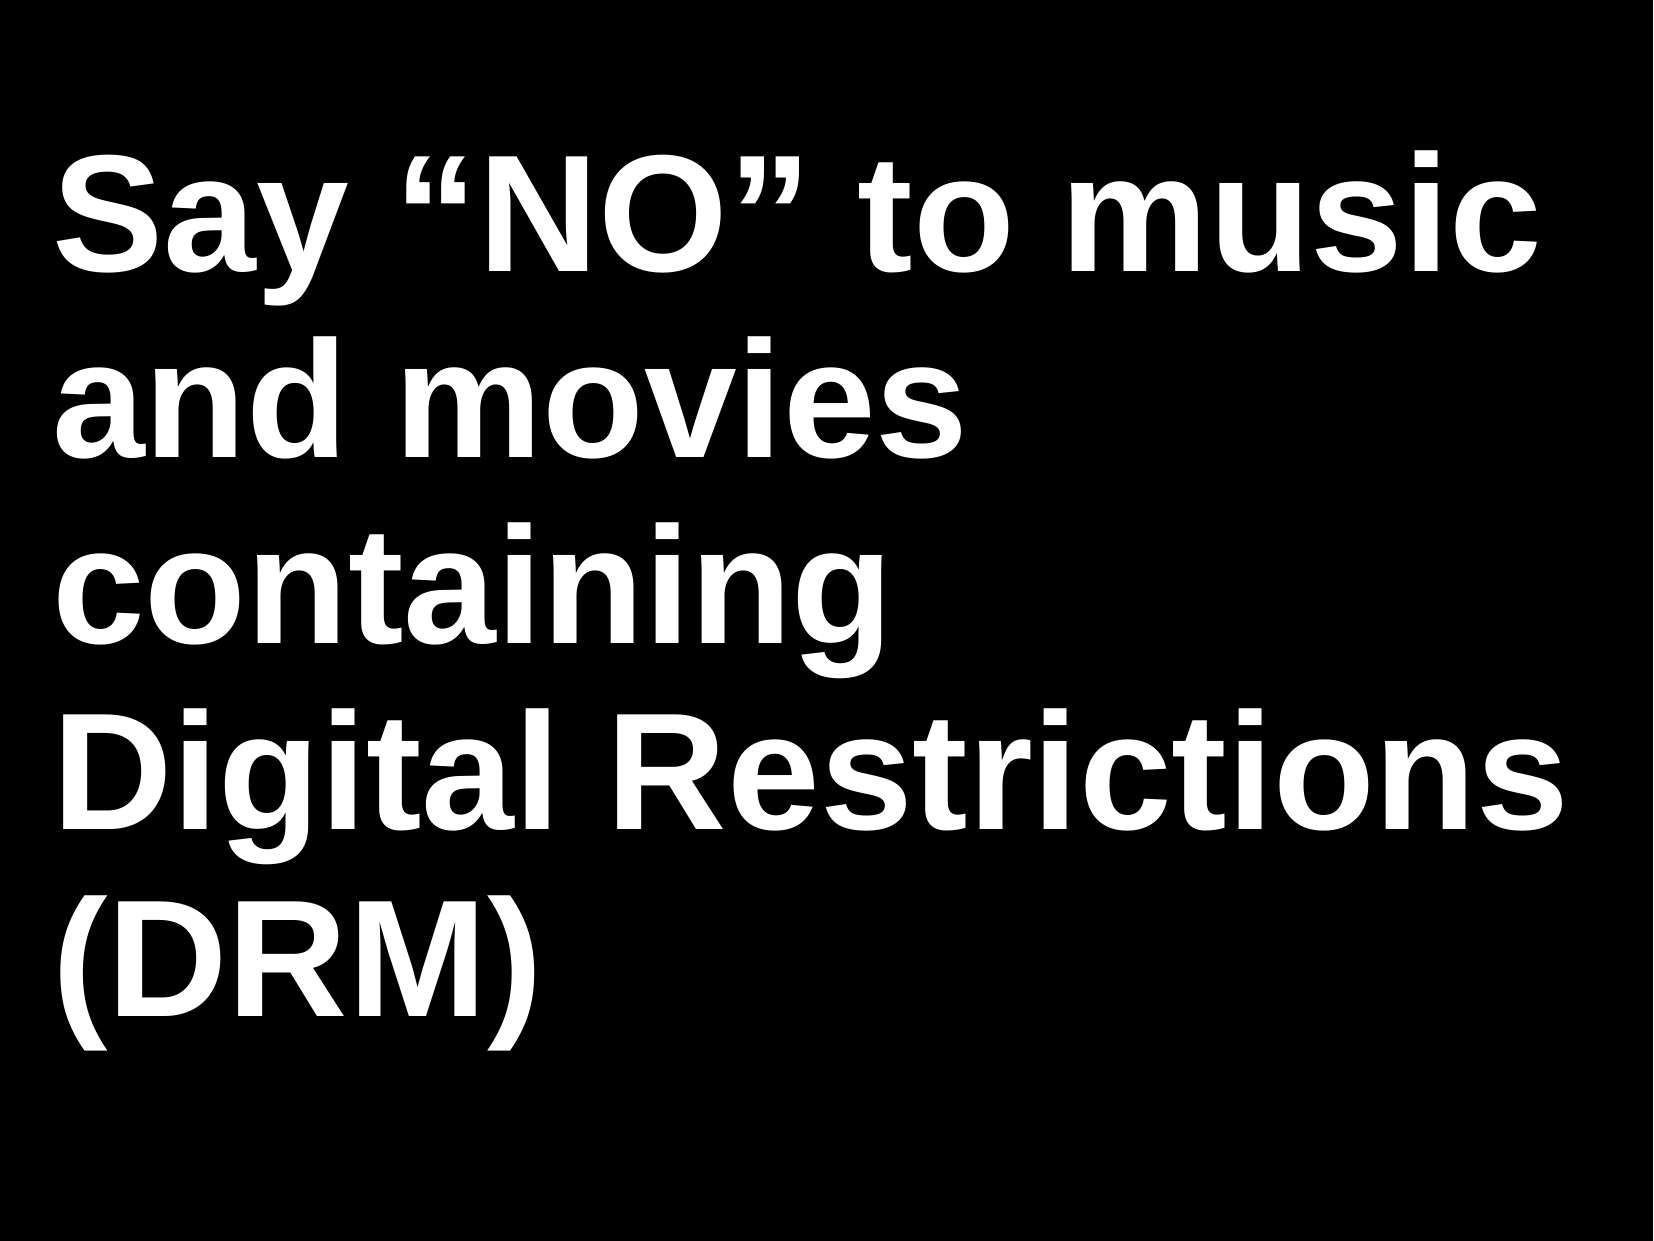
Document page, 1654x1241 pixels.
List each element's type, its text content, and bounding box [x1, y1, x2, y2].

text_box Say “NO” to music and movies containing Digital Restrictions (DRM) [37, 112, 1613, 1062]
